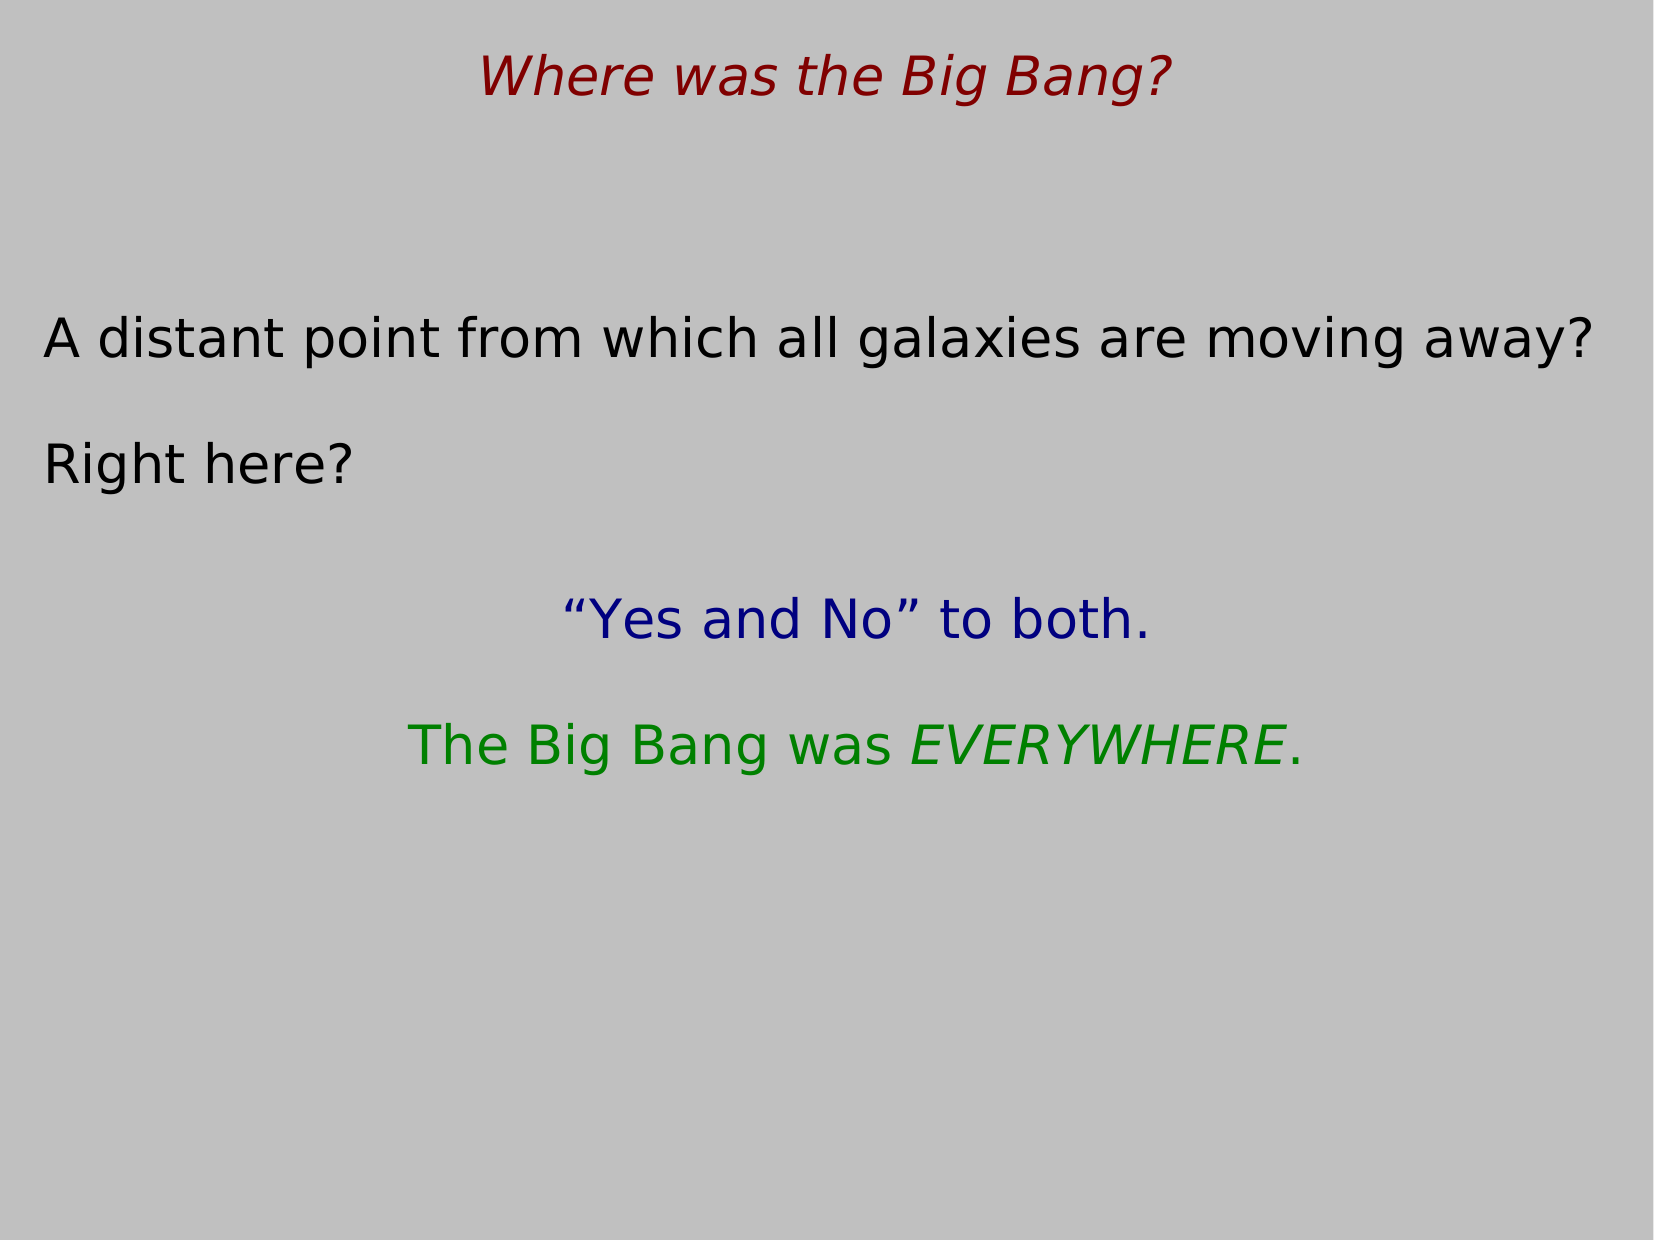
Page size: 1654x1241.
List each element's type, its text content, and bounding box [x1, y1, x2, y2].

text_box A distant point from which all galaxies are moving away? Right here? [28, 300, 1613, 504]
text_box Where was the Big Bang? [463, 37, 1190, 116]
text_box “Yes and No” to both. The Big Bang was EVERYWHERE. [393, 581, 1321, 786]
